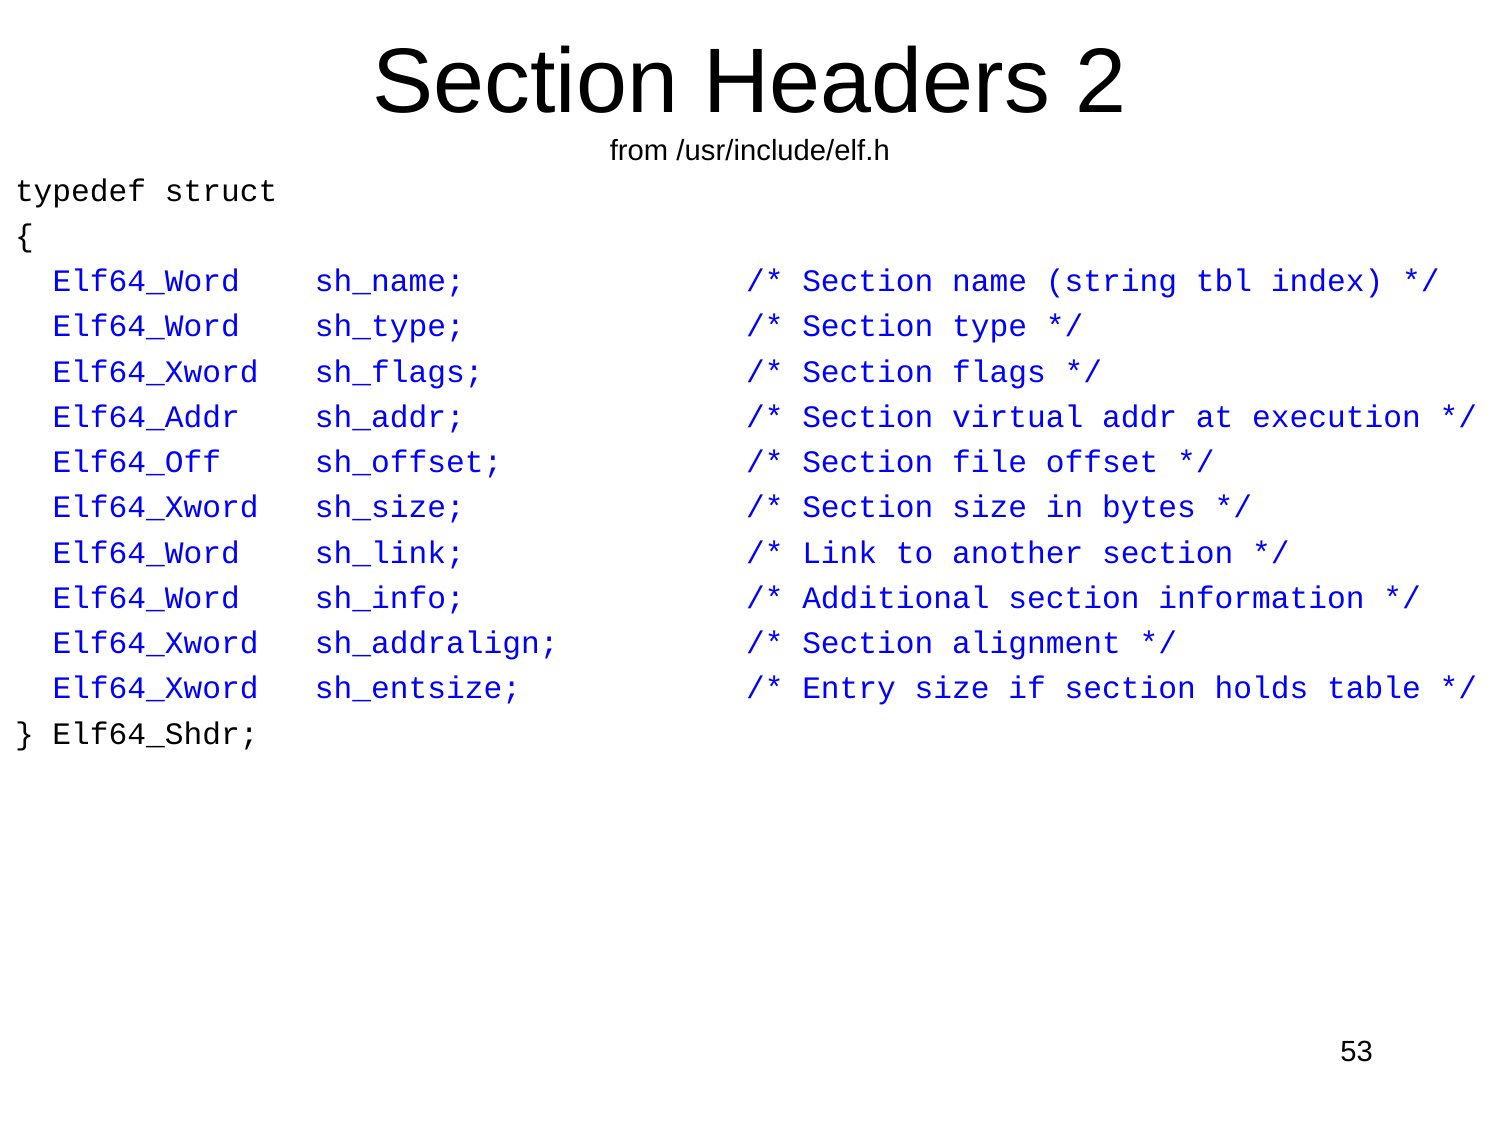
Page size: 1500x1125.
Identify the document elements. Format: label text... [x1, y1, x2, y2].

text_box <number> [1074, 1025, 1388, 1101]
title Section Headers 2 from /usr/include/elf.h [0, 0, 1500, 162]
list typedef struct { Elf64_Word sh_name; /* Section name (string tbl index) */ Elf64_Word sh_type; /* Section type */ Elf64_Xword sh_flags; /* Section flags */ Elf64_Addr sh_addr; /* Section virtual addr at execution */ Elf64_Off sh_offset; /* Section file offset */ Elf64_Xword sh_size; /* Section size in bytes */ Elf64_Word sh_link; /* Link to another section */ Elf64_Word sh_info; /* Additional section information */ Elf64_Xword sh_addralign; /* Section alignment */ Elf64_Xword sh_entsize; /* Entry size if section holds table */ } Elf64_Shdr; [0, 162, 1500, 1125]
